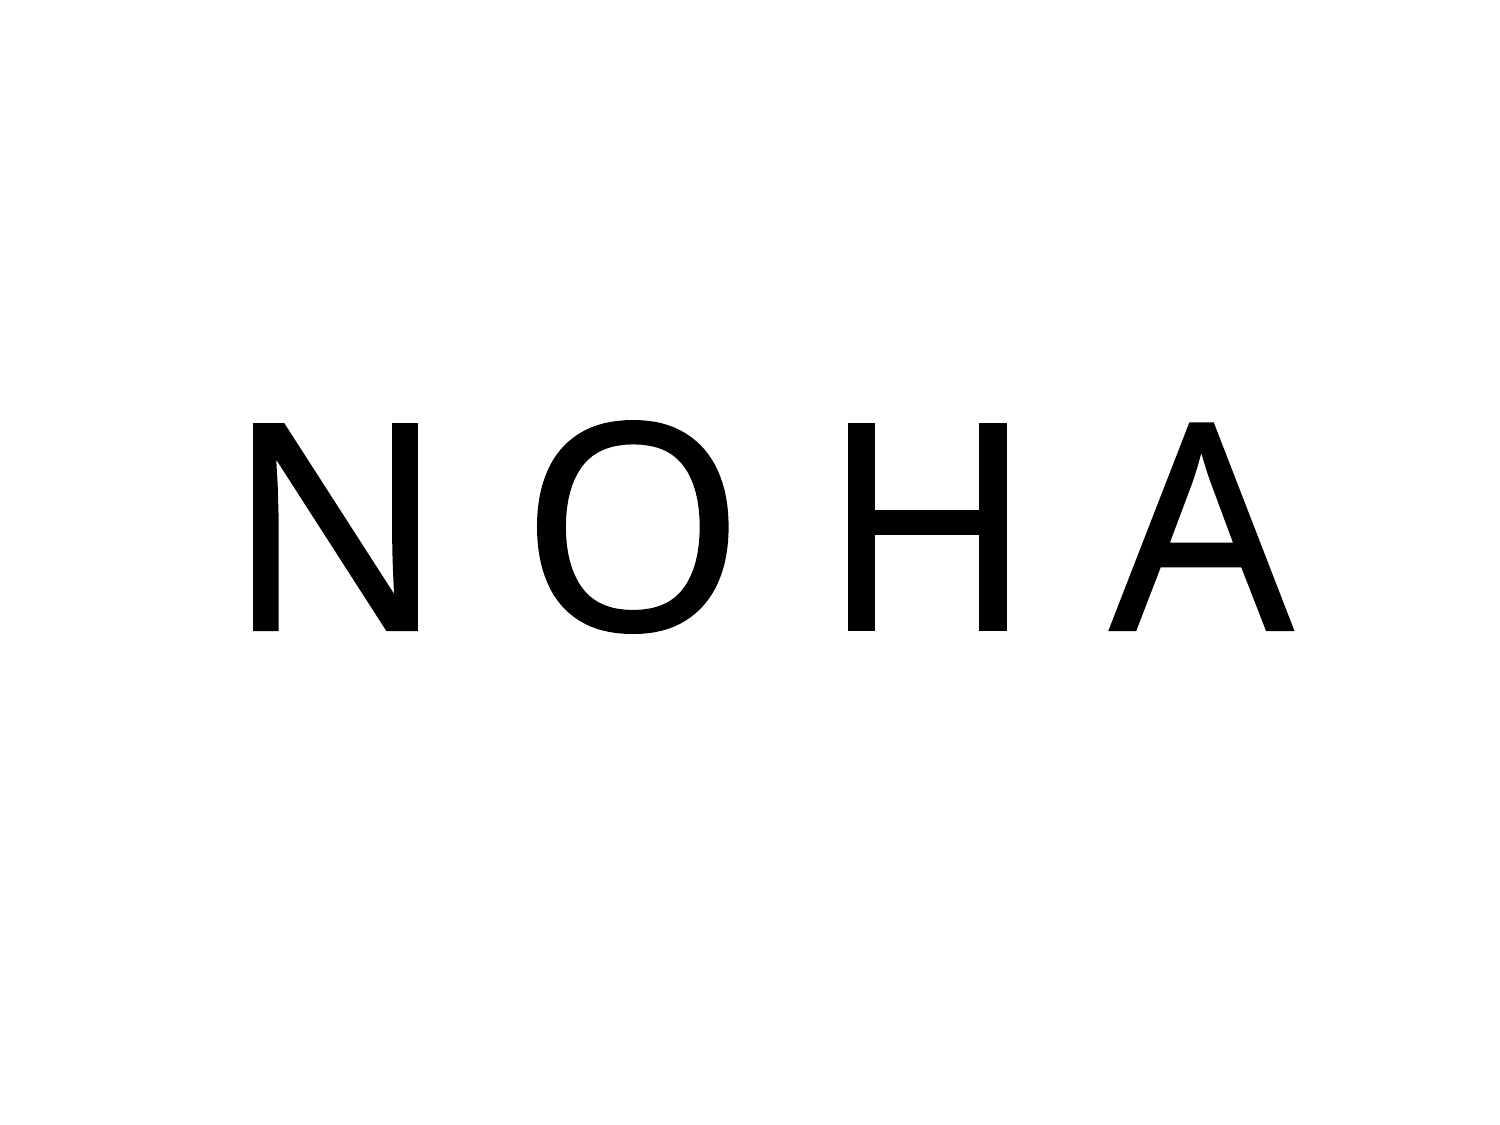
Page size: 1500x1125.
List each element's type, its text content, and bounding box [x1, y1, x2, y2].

text_box N O H A [1109, 423, 1294, 631]
text_box N O H A [537, 420, 728, 634]
text_box N O H A [253, 423, 418, 631]
text_box N O H A [848, 423, 1007, 631]
